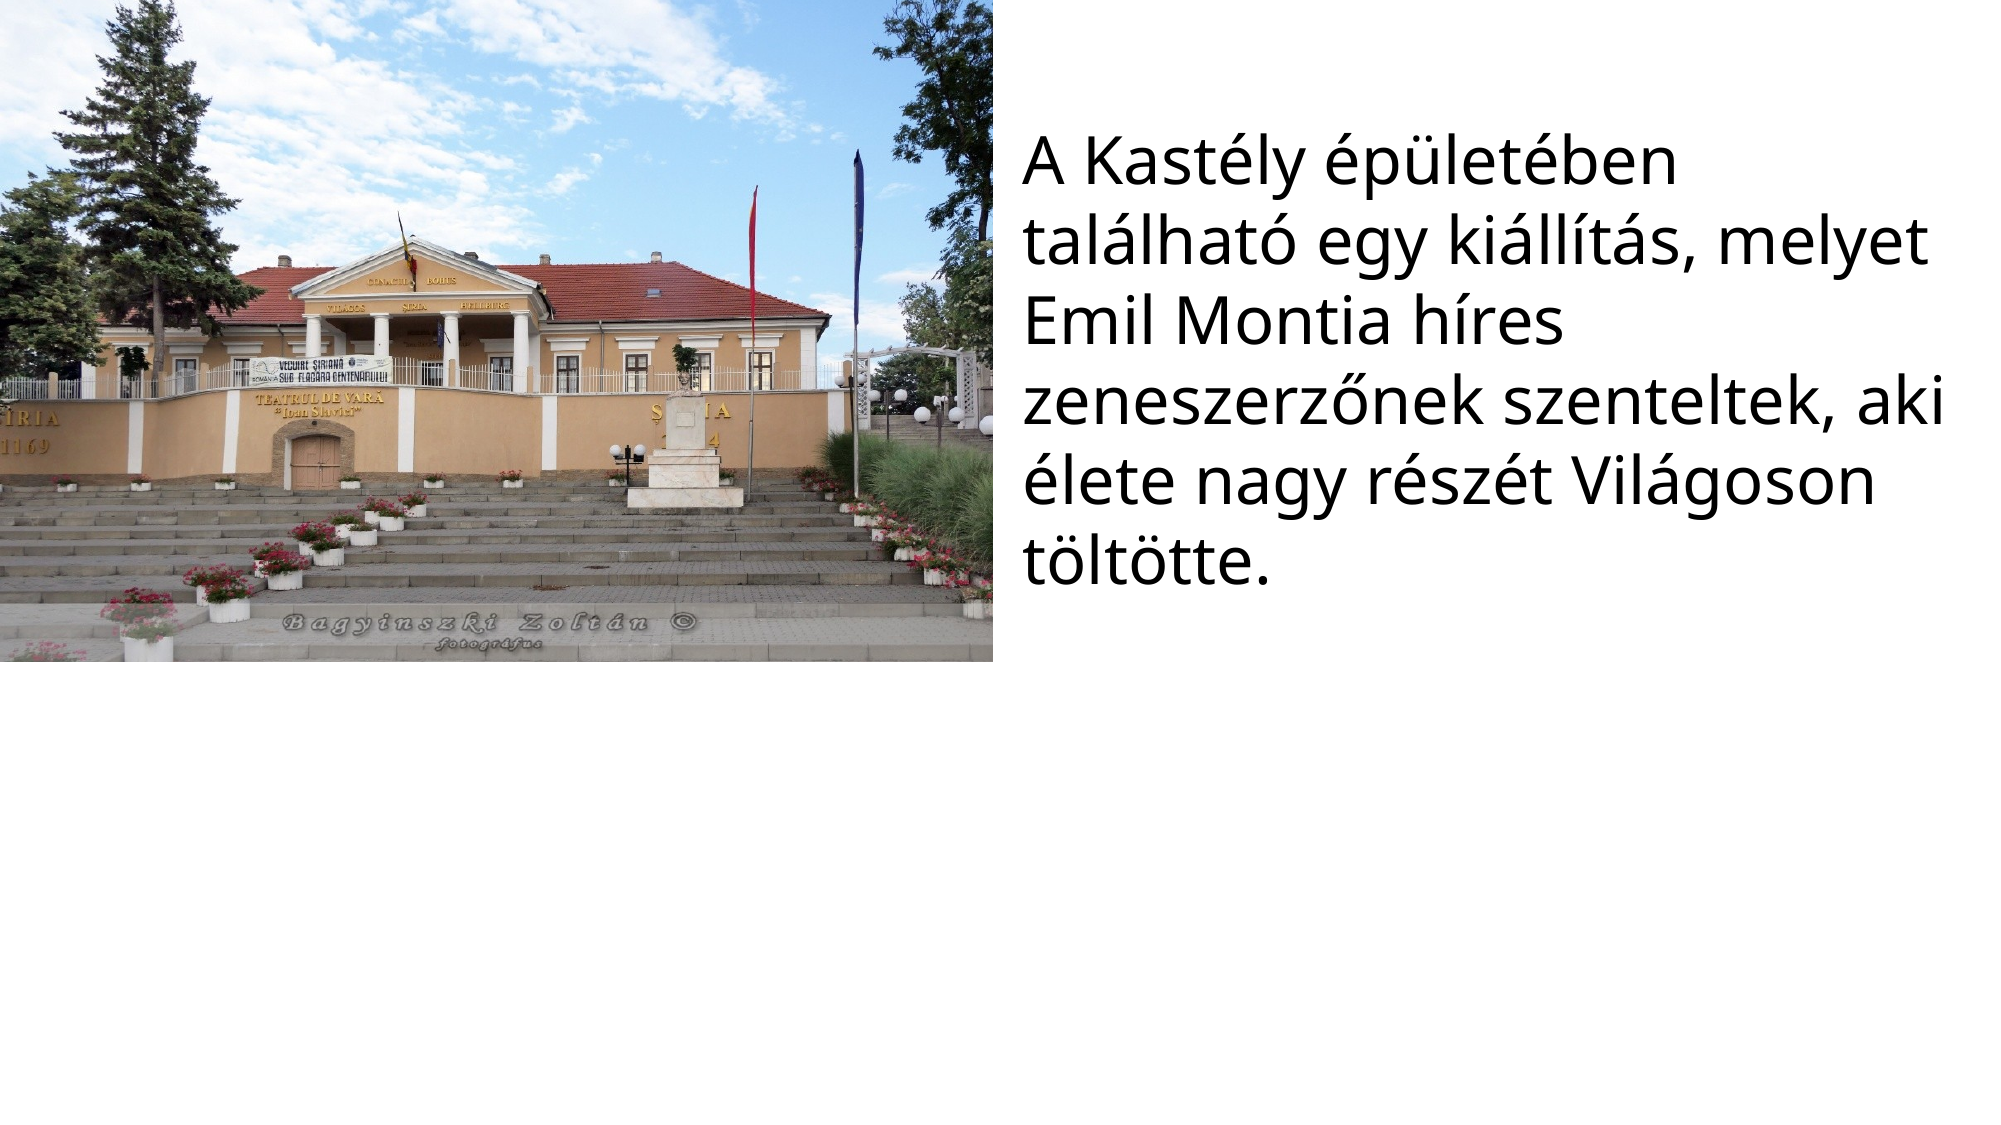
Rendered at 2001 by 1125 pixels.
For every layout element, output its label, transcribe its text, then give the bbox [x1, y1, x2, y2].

picture [0, 0, 993, 662]
text_box A Kastély épületében található egy kiállítás, melyet Emil Montia híres zeneszerzőnek szenteltek, aki élete nagy részét Világoson töltötte. [1007, 110, 1968, 611]
